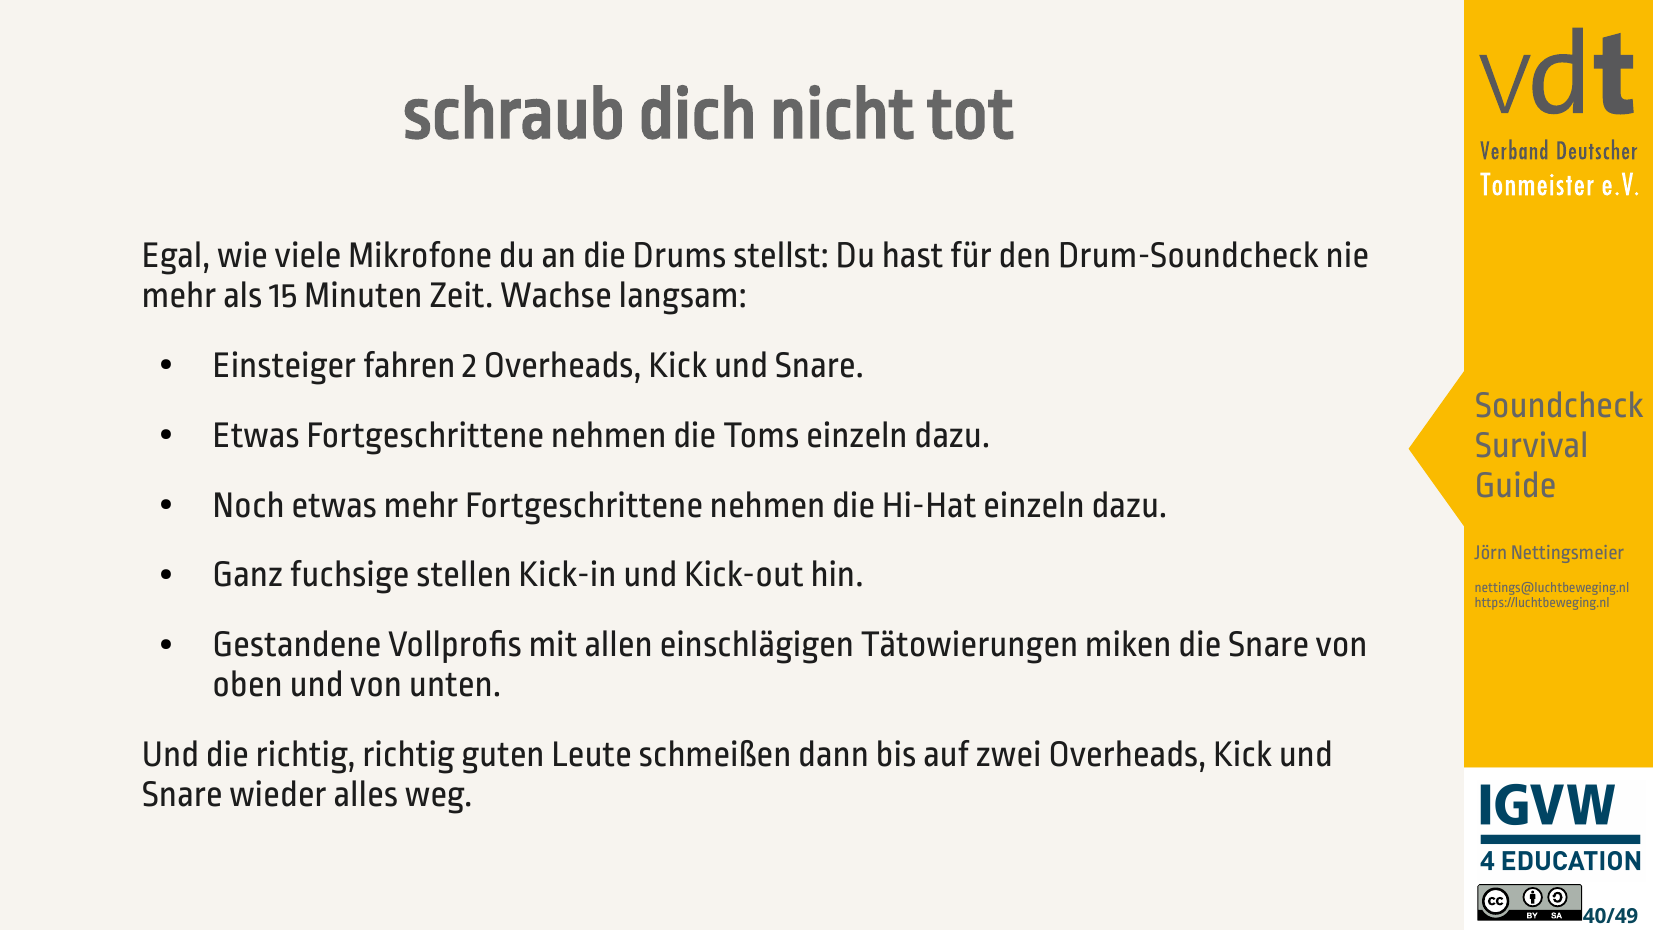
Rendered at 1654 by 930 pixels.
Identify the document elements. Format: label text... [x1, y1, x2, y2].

picture [1477, 780, 1646, 882]
title schraub dich nicht tot [82, 37, 1335, 193]
list Egal, wie viele Mikrofone du an die Drums stellst: Du hast für den Drum-Soundcheck nie mehr als 15 Minuten Zeit. Wachse langsam: Einsteiger fahren 2 Overheads, Kick und Snare. Etwas Fortgeschrittene nehmen die Toms einzeln dazu. Noch etwas mehr Fortgeschrittene nehmen die Hi-Hat einzeln dazu. Ganz fuchsige stellen Kick-in und Kick-out hin. Gestandene Vollprofis mit allen einschlägigen Tätowierungen miken die Snare von oben und von unten. Und die richtig, richtig guten Leute schmeißen dann bis auf zwei Overheads, Kick und Snare wieder alles weg. [141, 236, 1394, 905]
